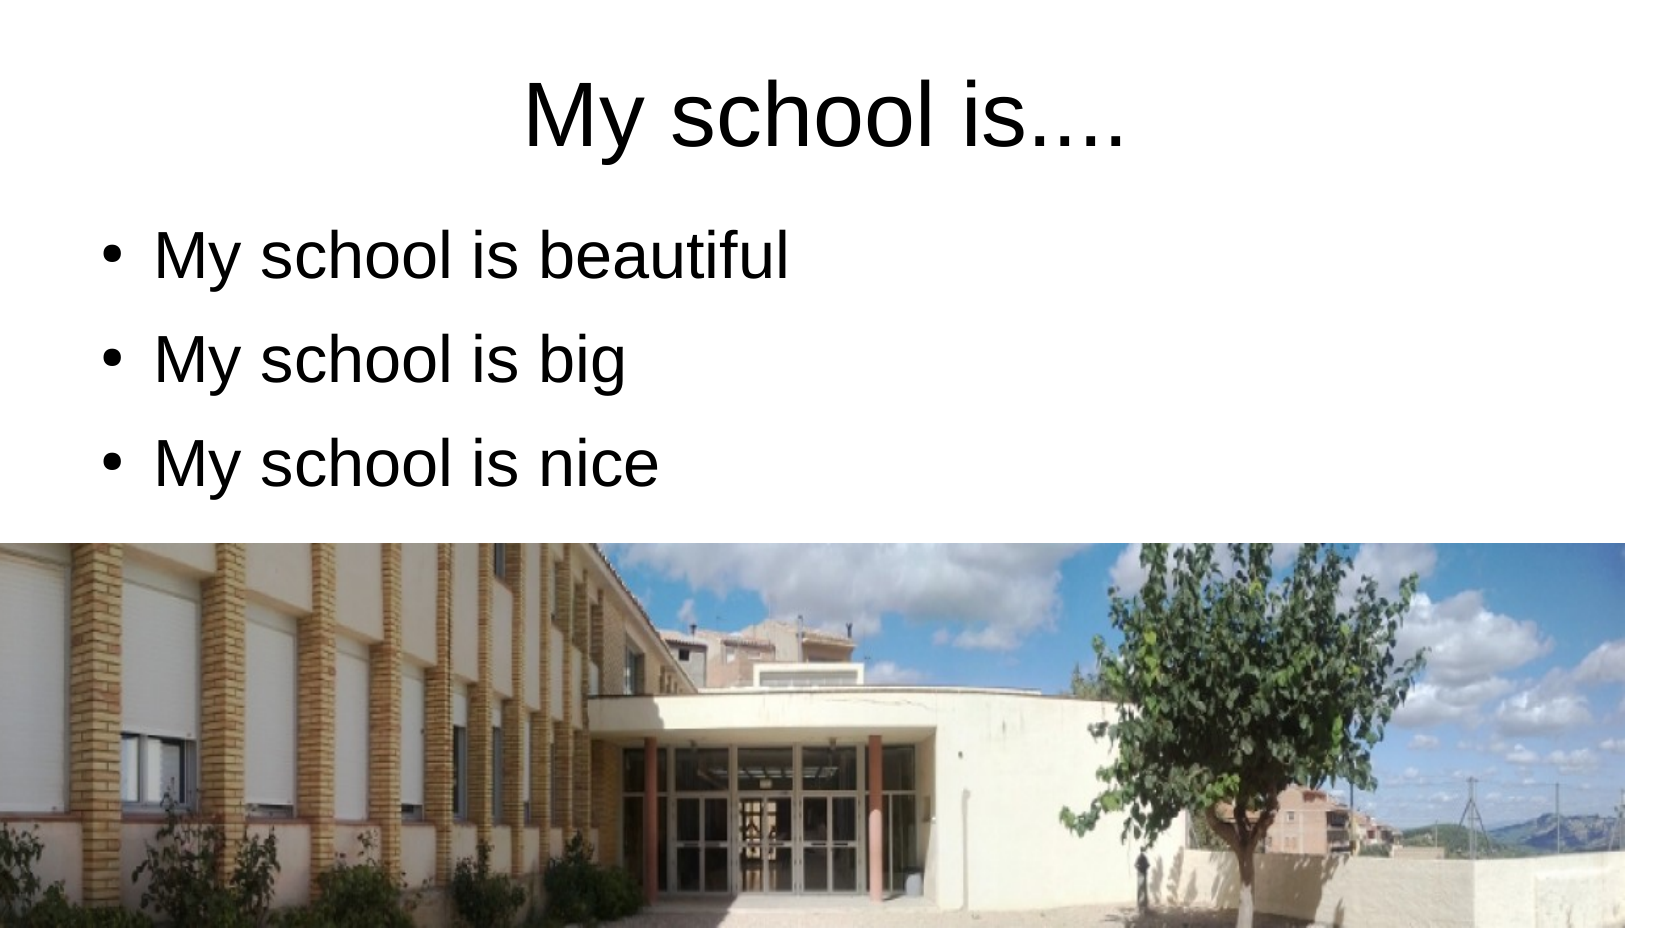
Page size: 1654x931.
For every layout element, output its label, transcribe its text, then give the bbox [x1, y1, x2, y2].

title My school is.... [82, 37, 1571, 193]
picture [0, 543, 1625, 928]
list My school is beautiful My school is big My school is nice [82, 217, 1571, 543]
